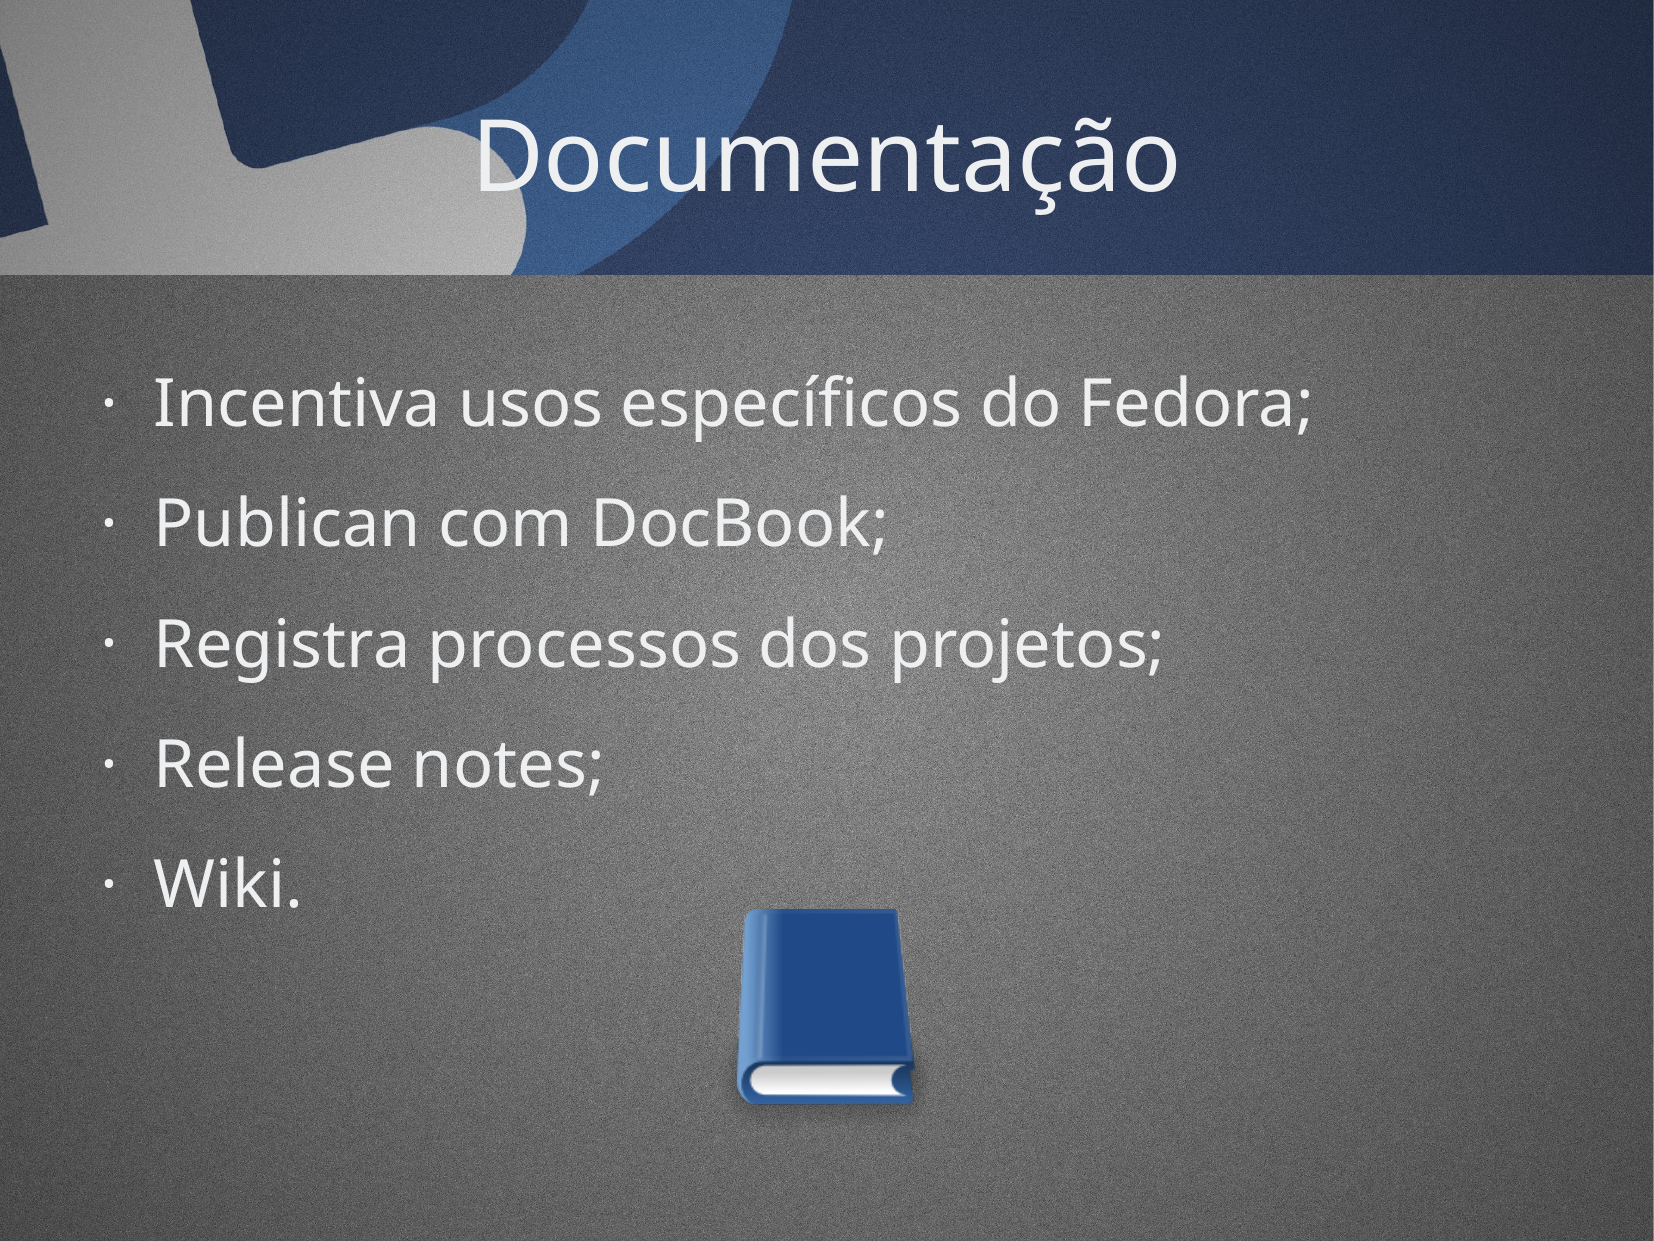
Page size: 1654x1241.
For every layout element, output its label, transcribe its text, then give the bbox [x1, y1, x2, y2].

picture [0, 0, 1654, 1241]
list Incentiva usos específicos do Fedora; Publican com DocBook; Registra processos dos projetos; Release notes; Wiki. [82, 355, 1571, 1075]
title Documentação [82, 49, 1571, 257]
